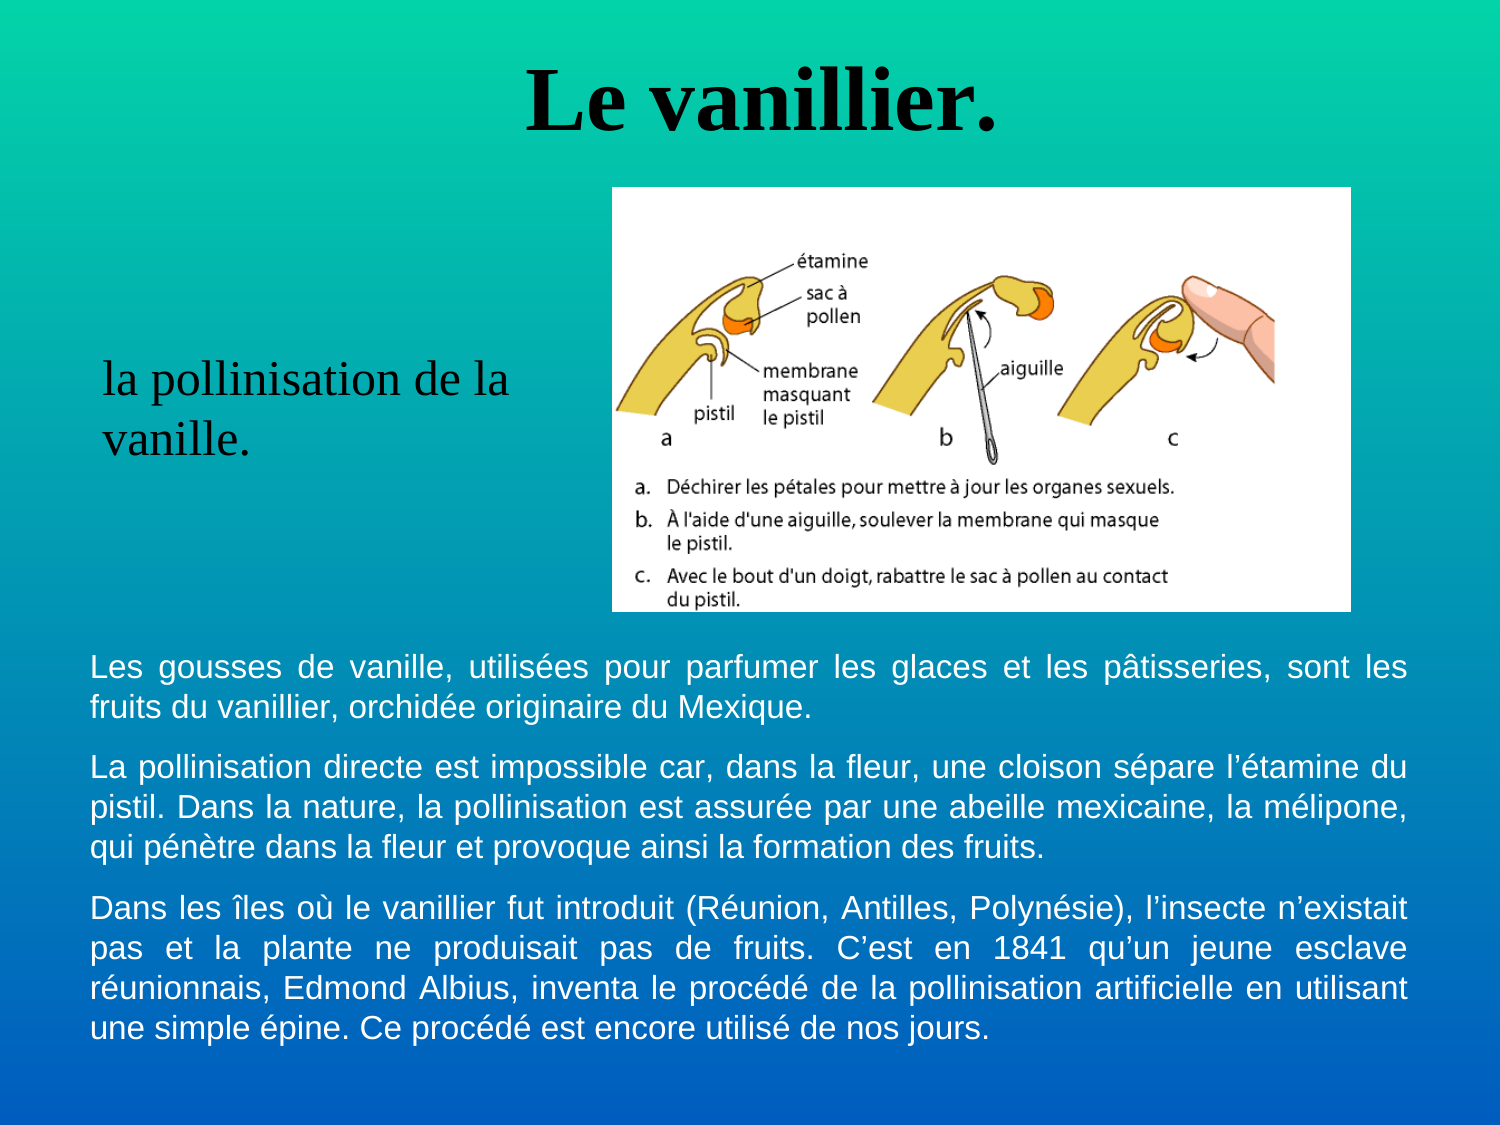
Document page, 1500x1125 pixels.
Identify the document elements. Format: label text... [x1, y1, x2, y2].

picture [0, 187, 1500, 611]
text_box la pollinisation de la vanille. [87, 337, 588, 473]
text_box Le vanillier. [125, 37, 1401, 150]
text_box Les gousses de vanille, utilisées pour parfumer les glaces et les pâtisseries, sont les fruits du vanillier, orchidée originaire du Mexique. La pollinisation directe est impossible car, dans la fleur, une cloison sépare l’étamine du pistil. Dans la nature, la pollinisation est assurée par une abeille mexicaine, la mélipone, qui pénètre dans la fleur et provoque ainsi la formation des fruits. Dans les îles où le vanillier fut introduit (Réunion, Antilles, Polynésie), l’insecte n’existait pas et la plante ne produisait pas de fruits. C’est en 1841 qu’un jeune esclave réunionnais, Edmond Albius, inventa le procédé de la pollinisation artificielle en utilisant une simple épine. Ce procédé est encore utilisé de nos jours. [75, 637, 1426, 1054]
